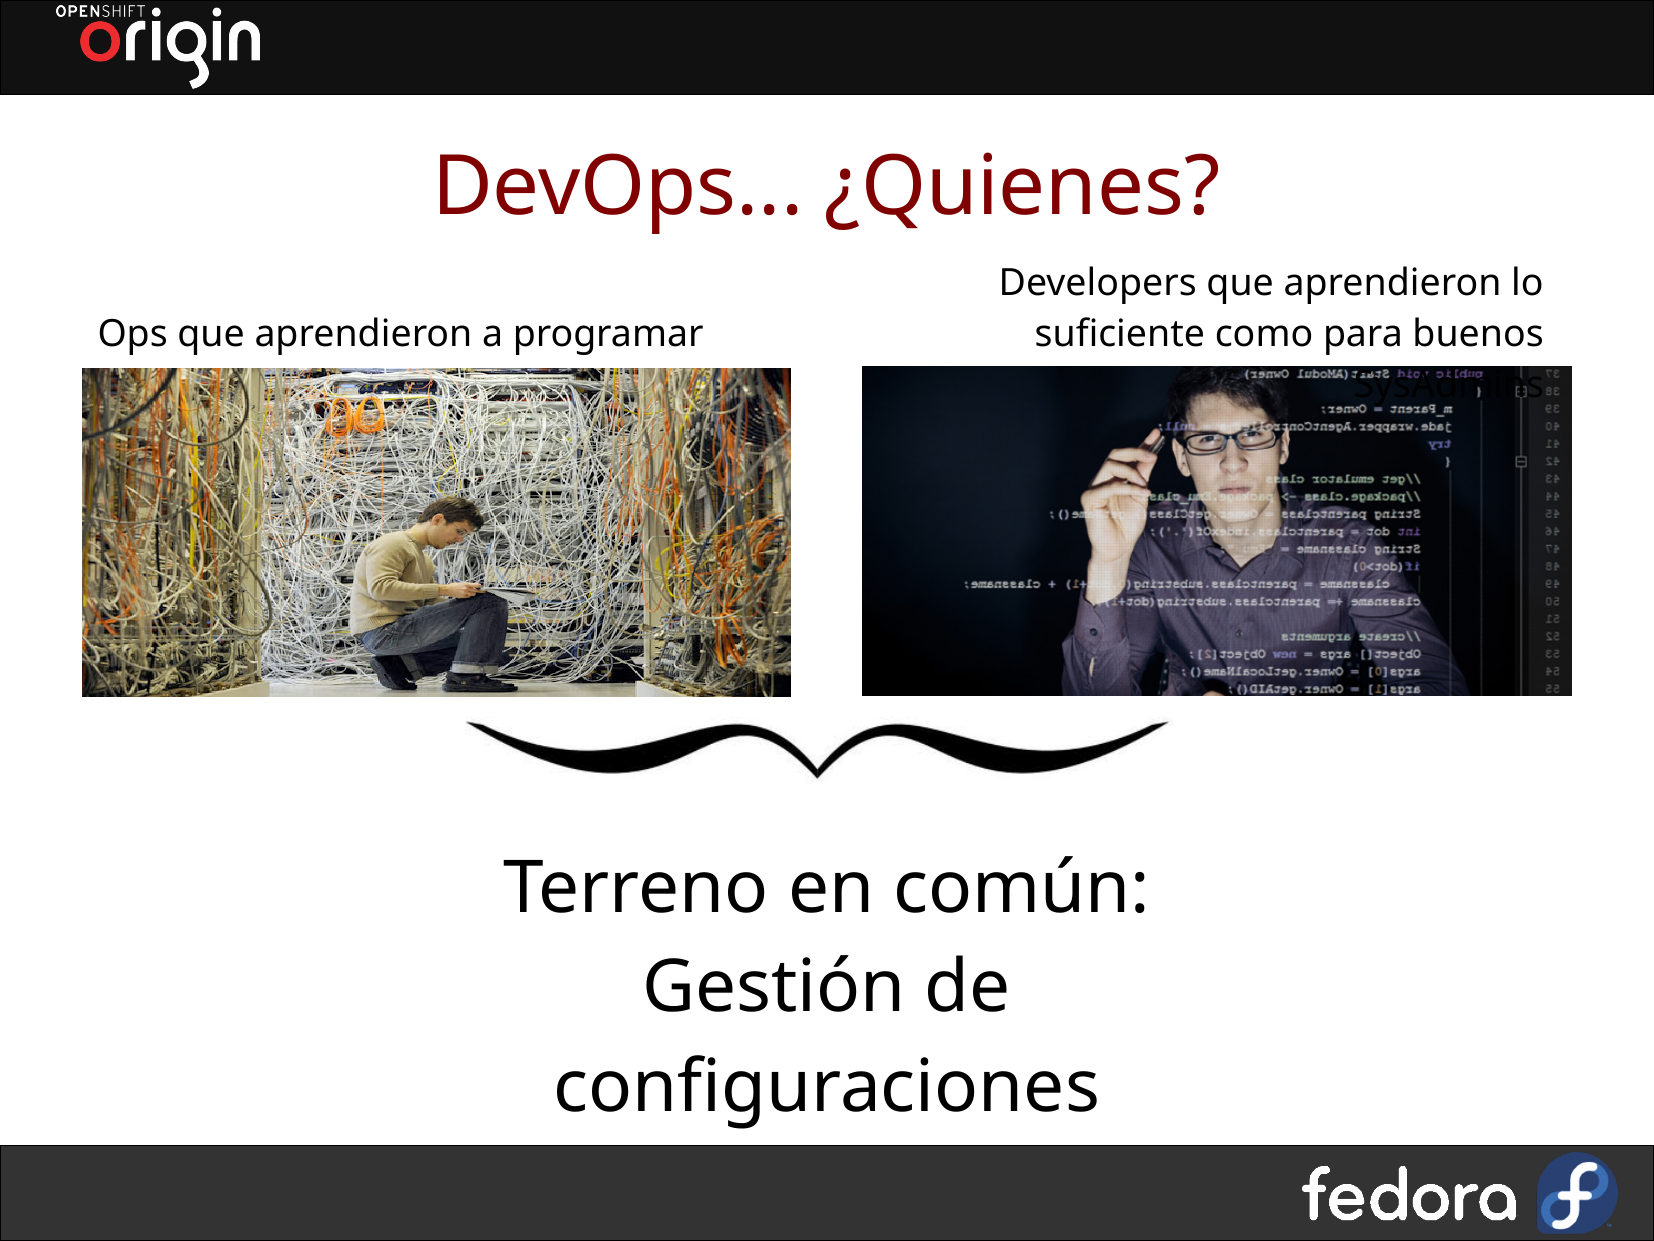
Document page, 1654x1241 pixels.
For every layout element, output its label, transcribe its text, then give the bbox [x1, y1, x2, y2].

text_box Ops que aprendieron a programar [82, 248, 792, 350]
picture [465, 707, 1174, 787]
picture [82, 368, 791, 697]
picture [56, 5, 260, 89]
text_box Developers que aprendieron lo suficiente como para buenos SysAdmins [850, 248, 1560, 350]
title DevOps... ¿Quienes? [82, 78, 1571, 287]
picture [1299, 1151, 1619, 1235]
picture [862, 366, 1572, 696]
text_box Terreno en común: Gestión de configuraciones [366, 826, 1288, 1097]
